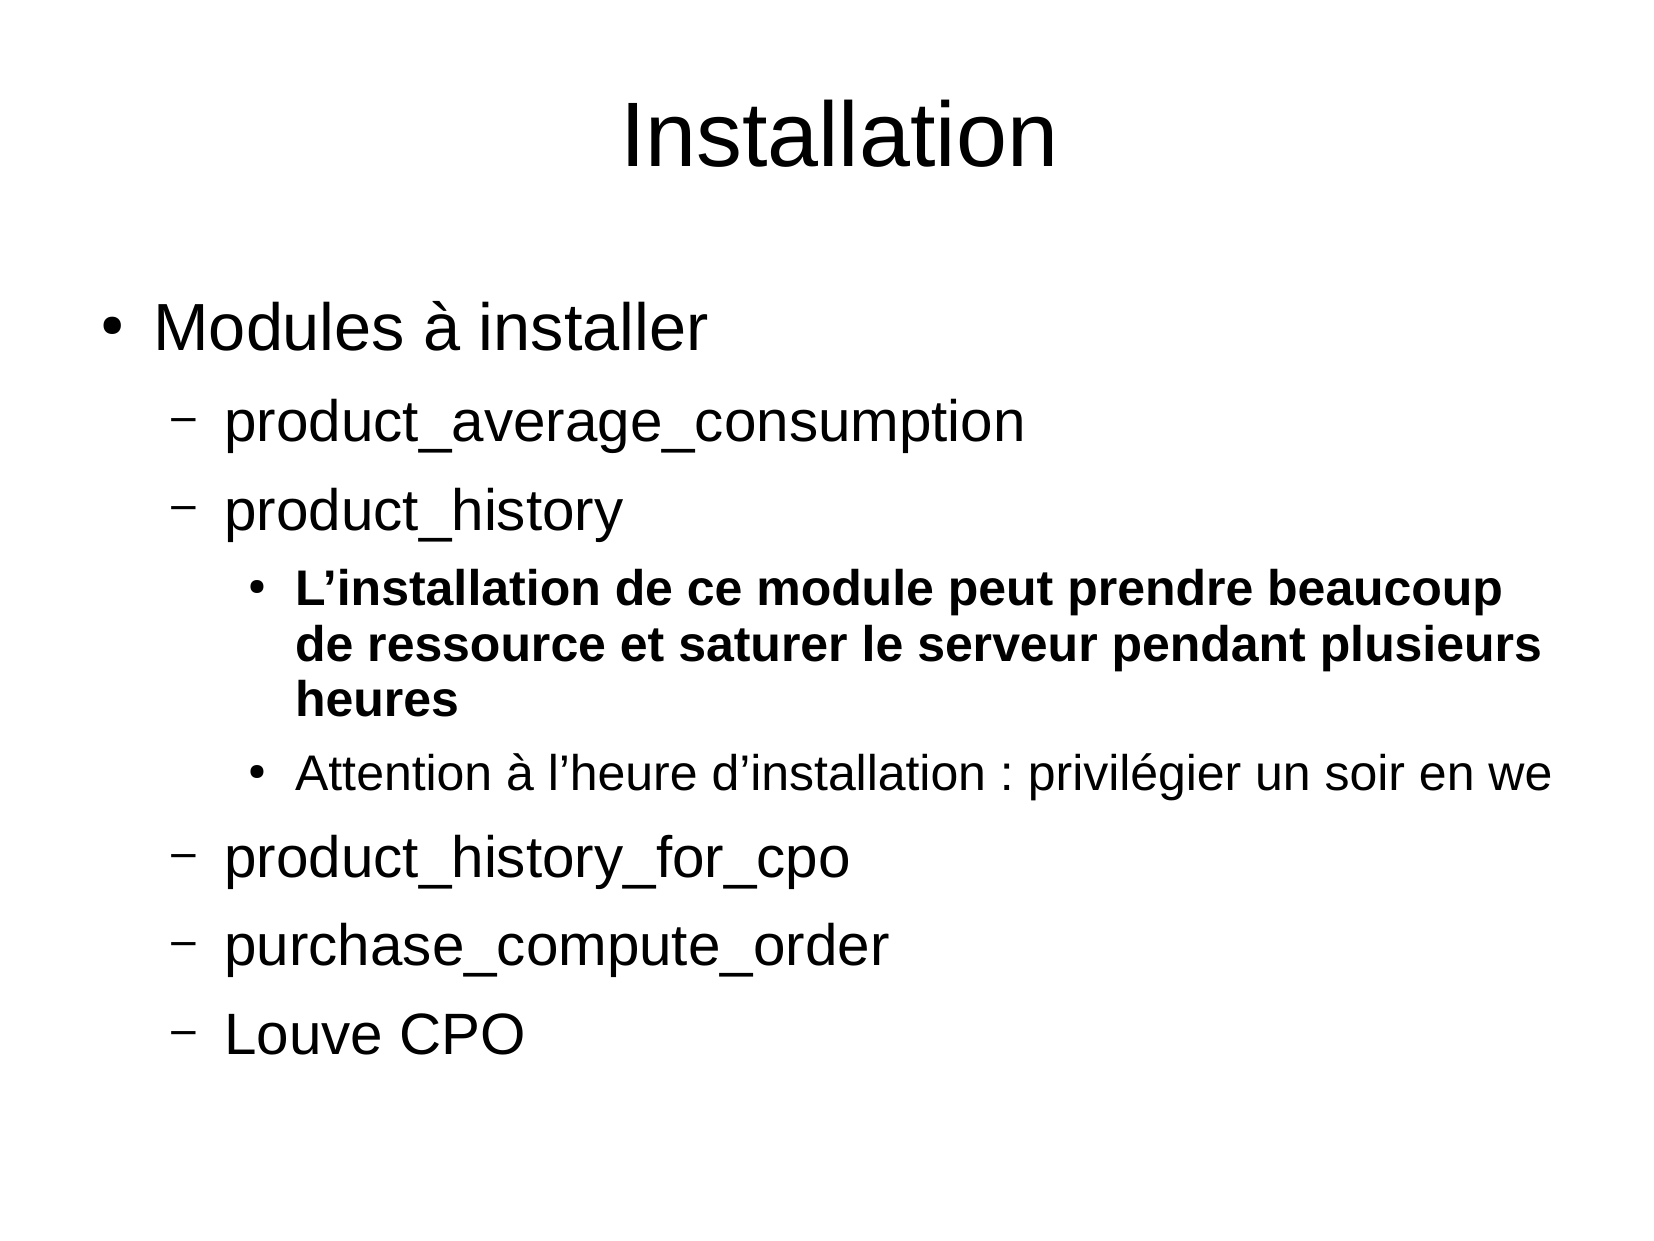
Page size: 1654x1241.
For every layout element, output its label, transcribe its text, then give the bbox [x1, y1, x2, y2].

title Installation [82, 31, 1571, 239]
list Modules à installer product_average_consumption product_history L’installation de ce module peut prendre beaucoup de ressource et saturer le serveur pendant plusieurs heures Attention à l’heure d’installation : privilégier un soir en we product_history_for_cpo purchase_compute_order Louve CPO [82, 290, 1571, 1205]
